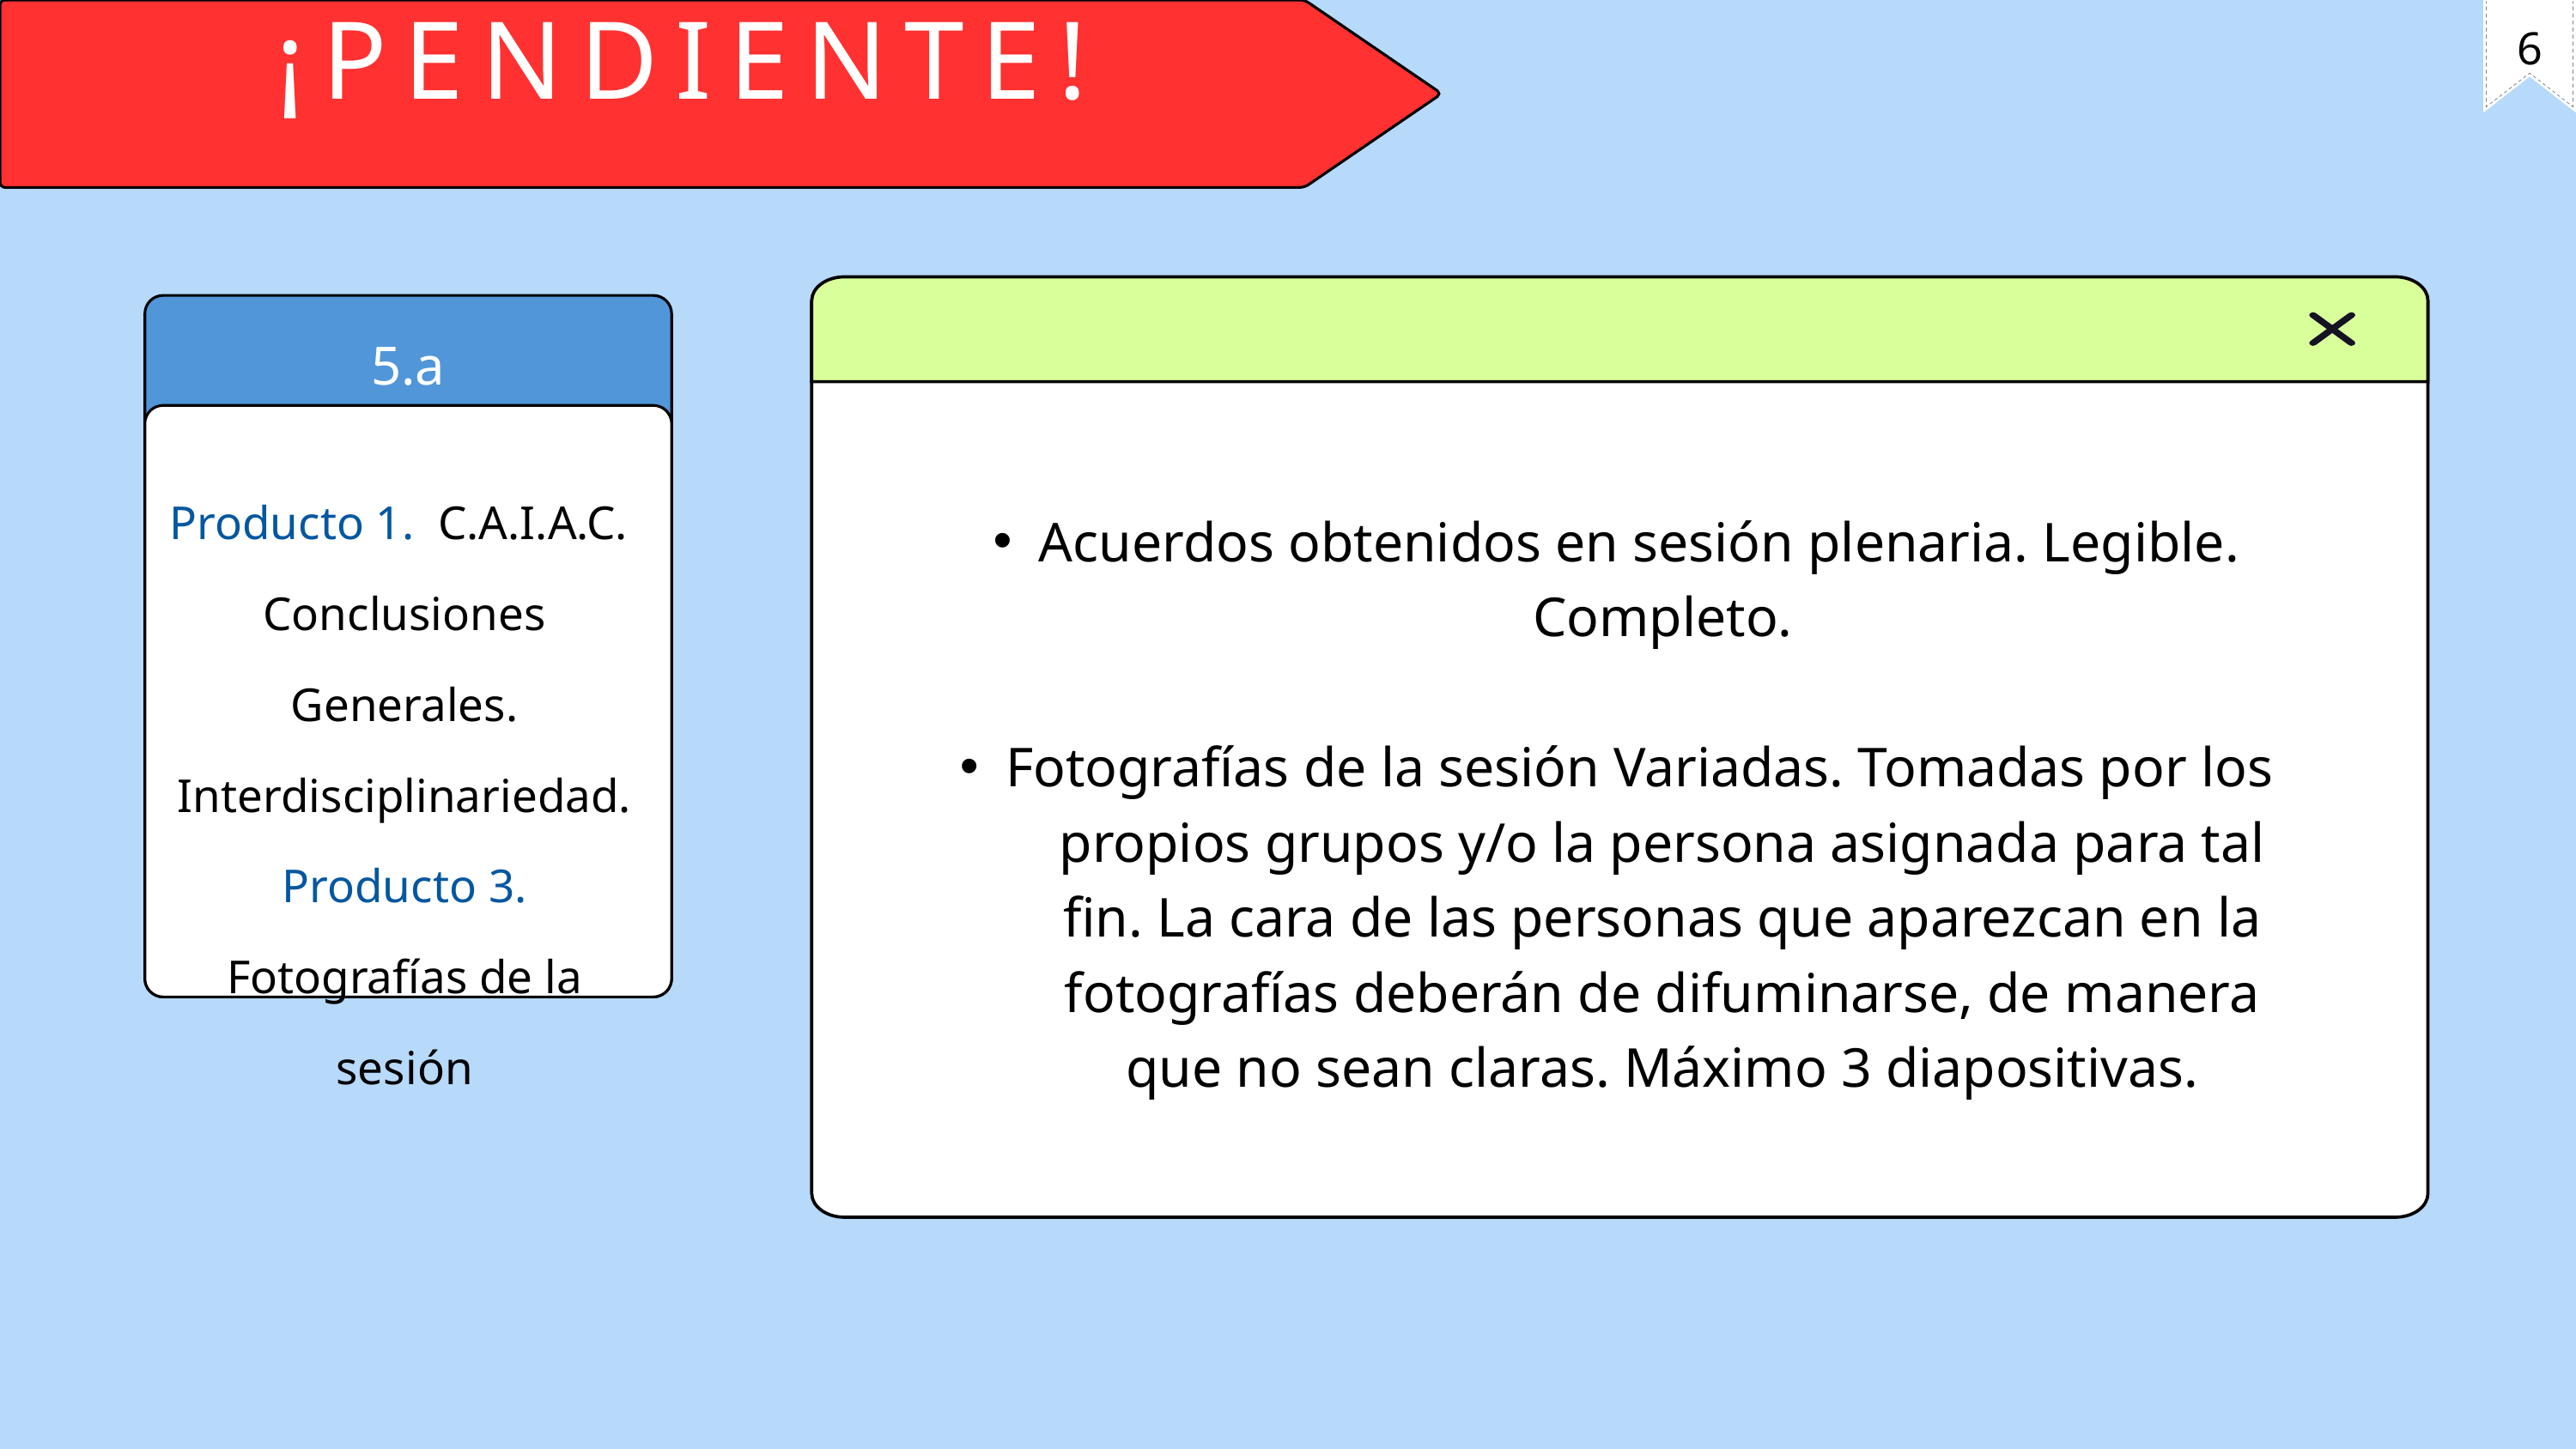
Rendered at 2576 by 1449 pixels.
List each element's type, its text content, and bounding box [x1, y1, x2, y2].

text_box [0, 0, 2576, 1449]
text_box 6 [2488, 10, 2571, 71]
text_box Producto 1. C.A.I.A.C. Conclusiones Generales. Interdisciplinariedad. Producto 3. Fotografías de la sesión [163, 458, 646, 898]
text_box 5.a [173, 289, 644, 386]
text_box ¡PENDIENTE! [0, 0, 1365, 188]
text_box Acuerdos obtenidos en sesión plenaria. Legible. Completo. Fotografías de la sesión Variadas. Tomadas por los propios grupos y/o la persona asignada para tal fin. La cara de las personas que aparezcan en la fotografías deberán de difuminarse, de manera que no sean claras. Máximo 3 diapositivas. [865, 497, 2278, 1097]
